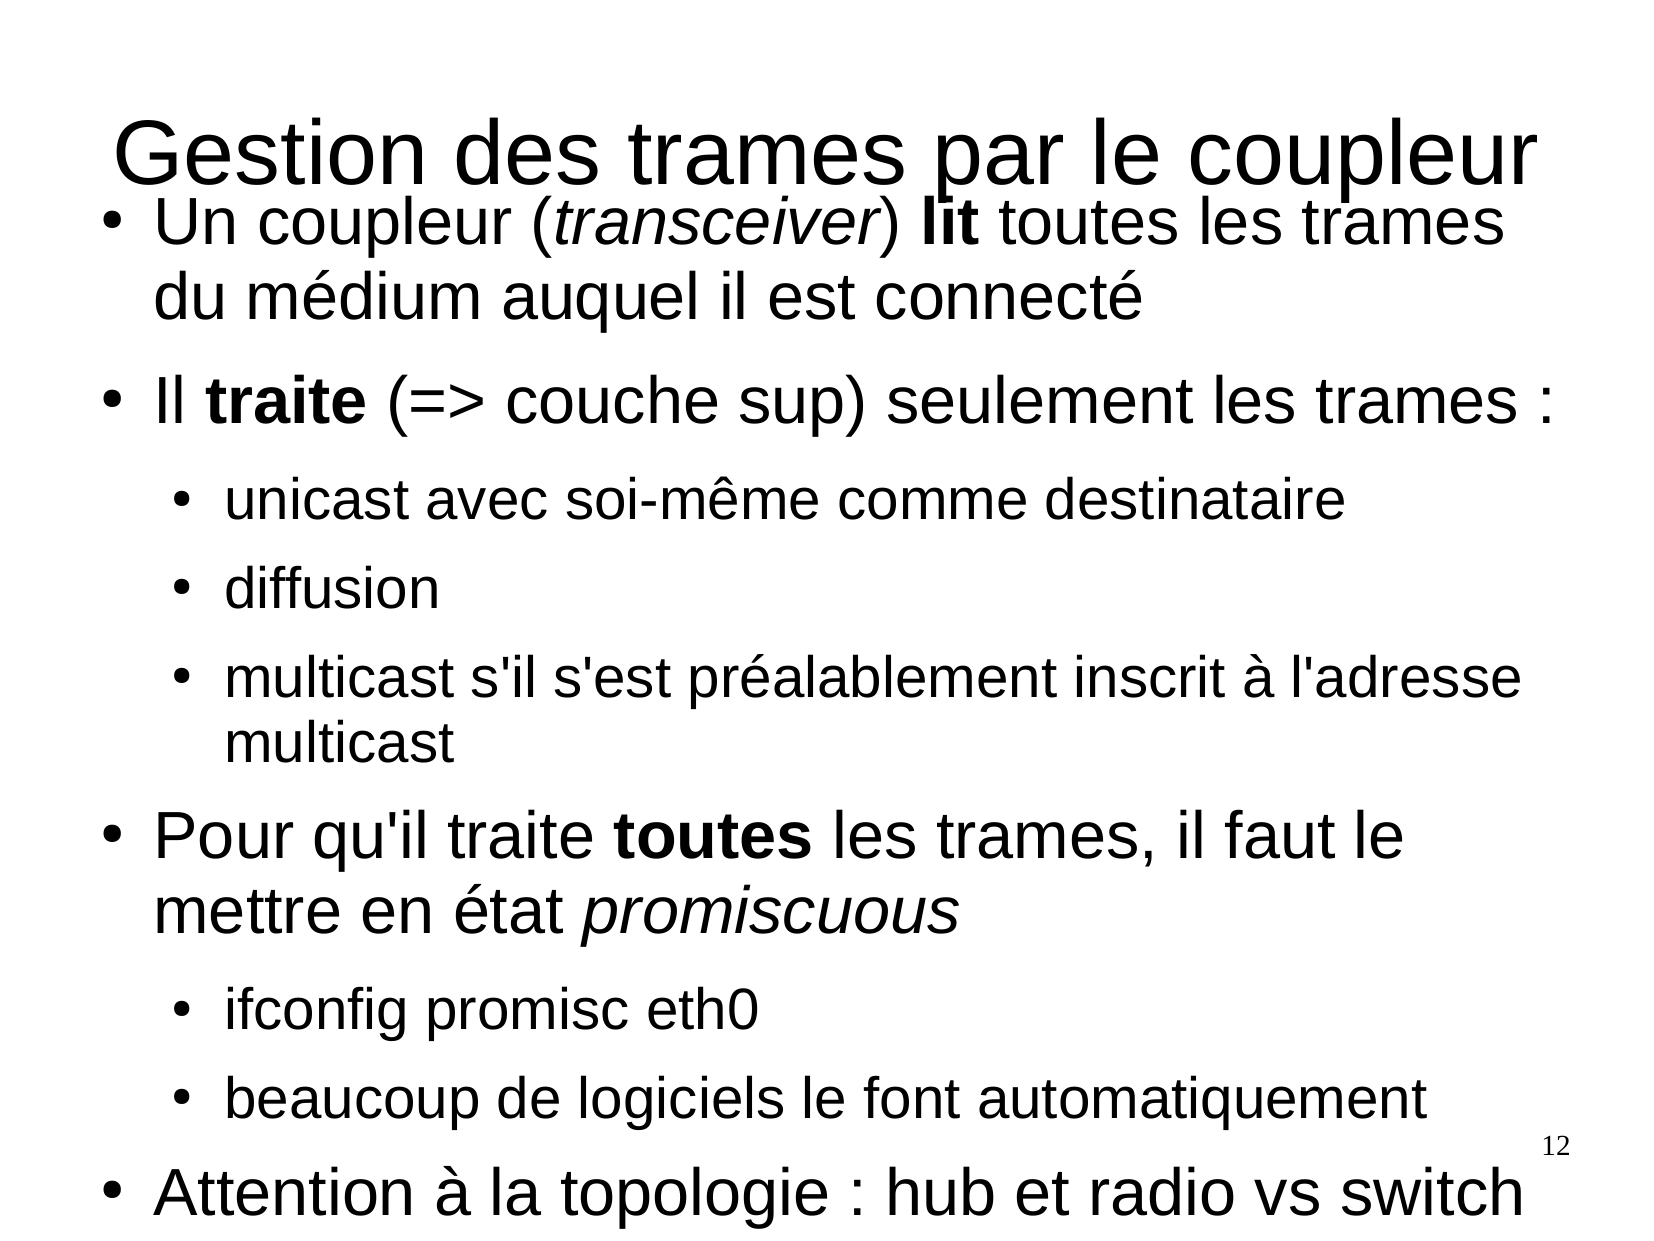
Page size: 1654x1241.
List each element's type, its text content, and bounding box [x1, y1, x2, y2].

list Un coupleur (transceiver) lit toutes les trames du médium auquel il est connecté Il traite (=> couche sup) seulement les trames : unicast avec soi-même comme destinataire diffusion multicast s'il s'est préalablement inscrit à l'adresse multicast Pour qu'il traite toutes les trames, il faut le mettre en état promiscuous ifconfig promisc eth0 beaucoup de logiciels le font automatiquement Attention à la topologie : hub et radio vs switch [82, 183, 1571, 1230]
title Gestion des trames par le coupleur [82, 56, 1571, 183]
